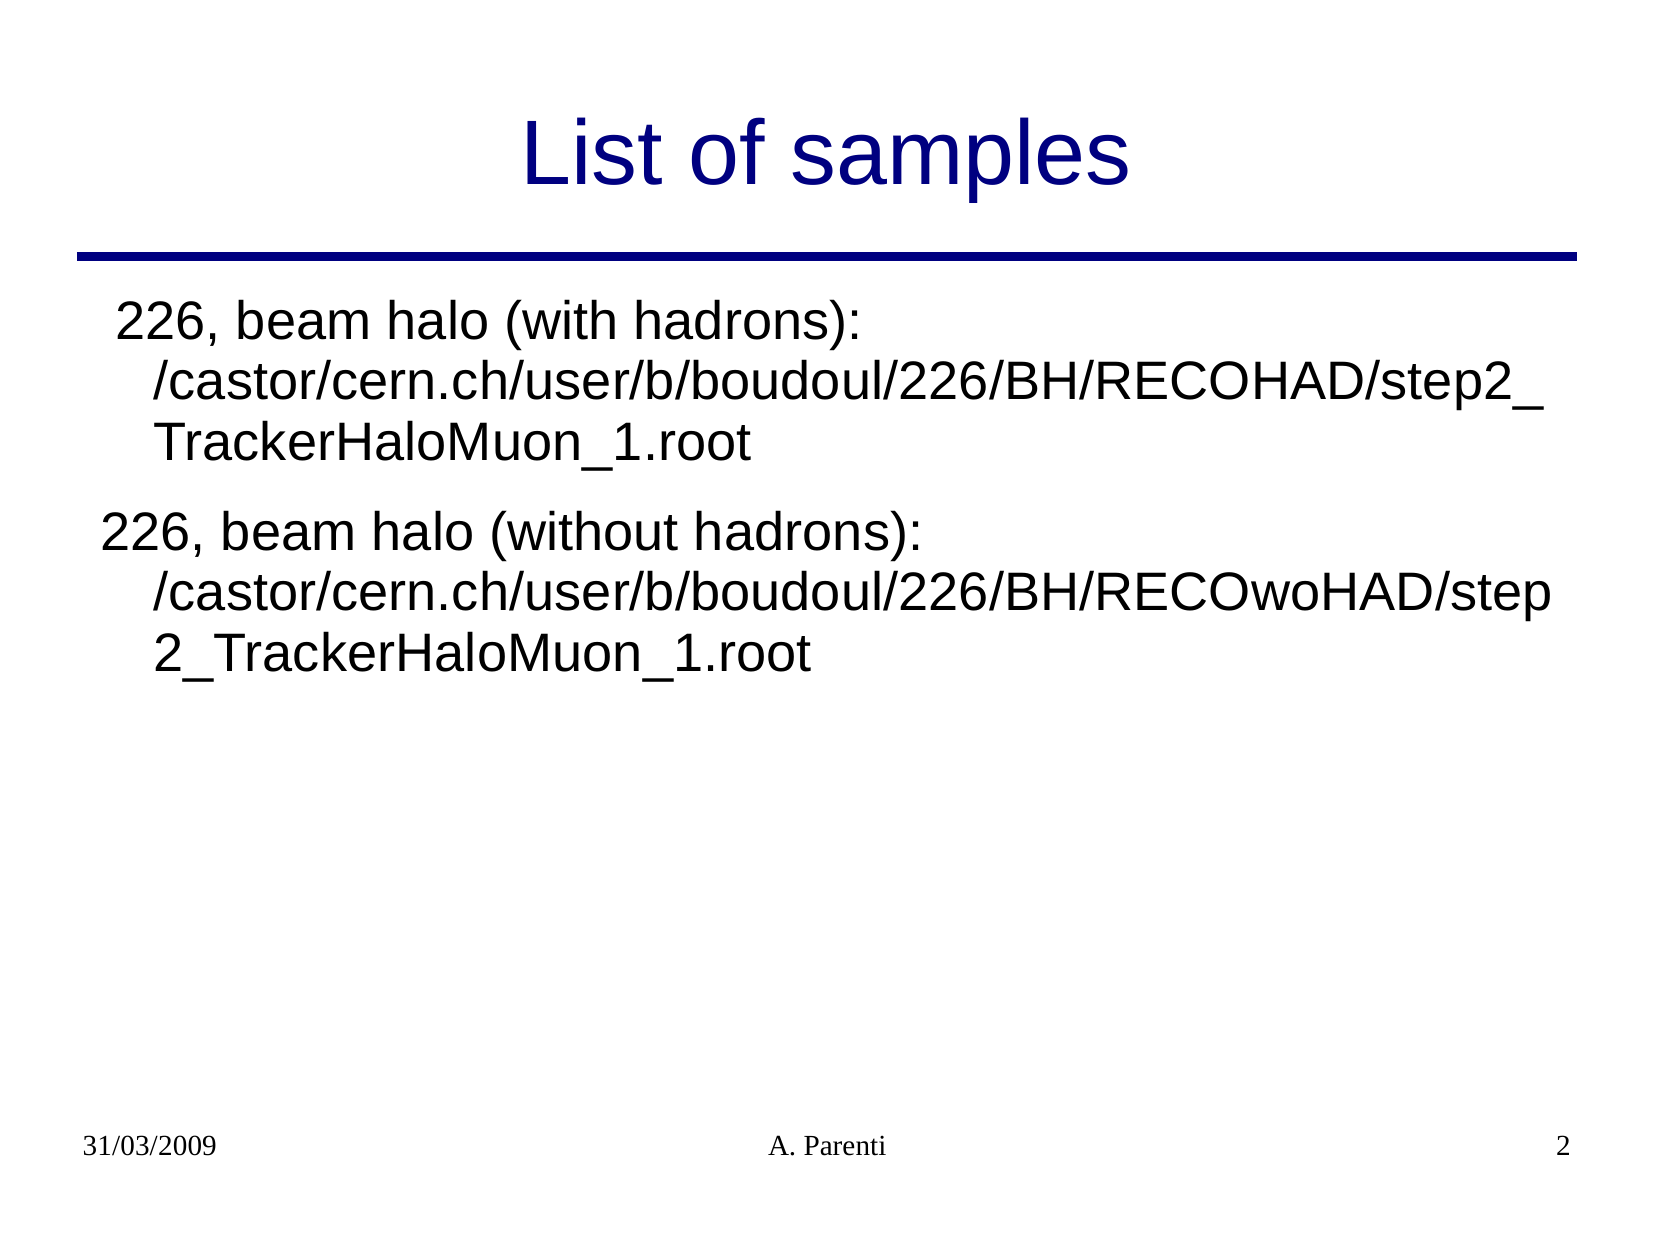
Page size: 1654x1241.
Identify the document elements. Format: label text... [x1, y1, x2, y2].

title List of samples [82, 49, 1571, 257]
list 226, beam halo (with hadrons): /castor/cern.ch/user/b/boudoul/226/BH/RECOHAD/step2_TrackerHaloMuon_1.root 226, beam halo (without hadrons): /castor/cern.ch/user/b/boudoul/226/BH/RECOwoHAD/step2_TrackerHaloMuon_1.root [82, 290, 1571, 1109]
